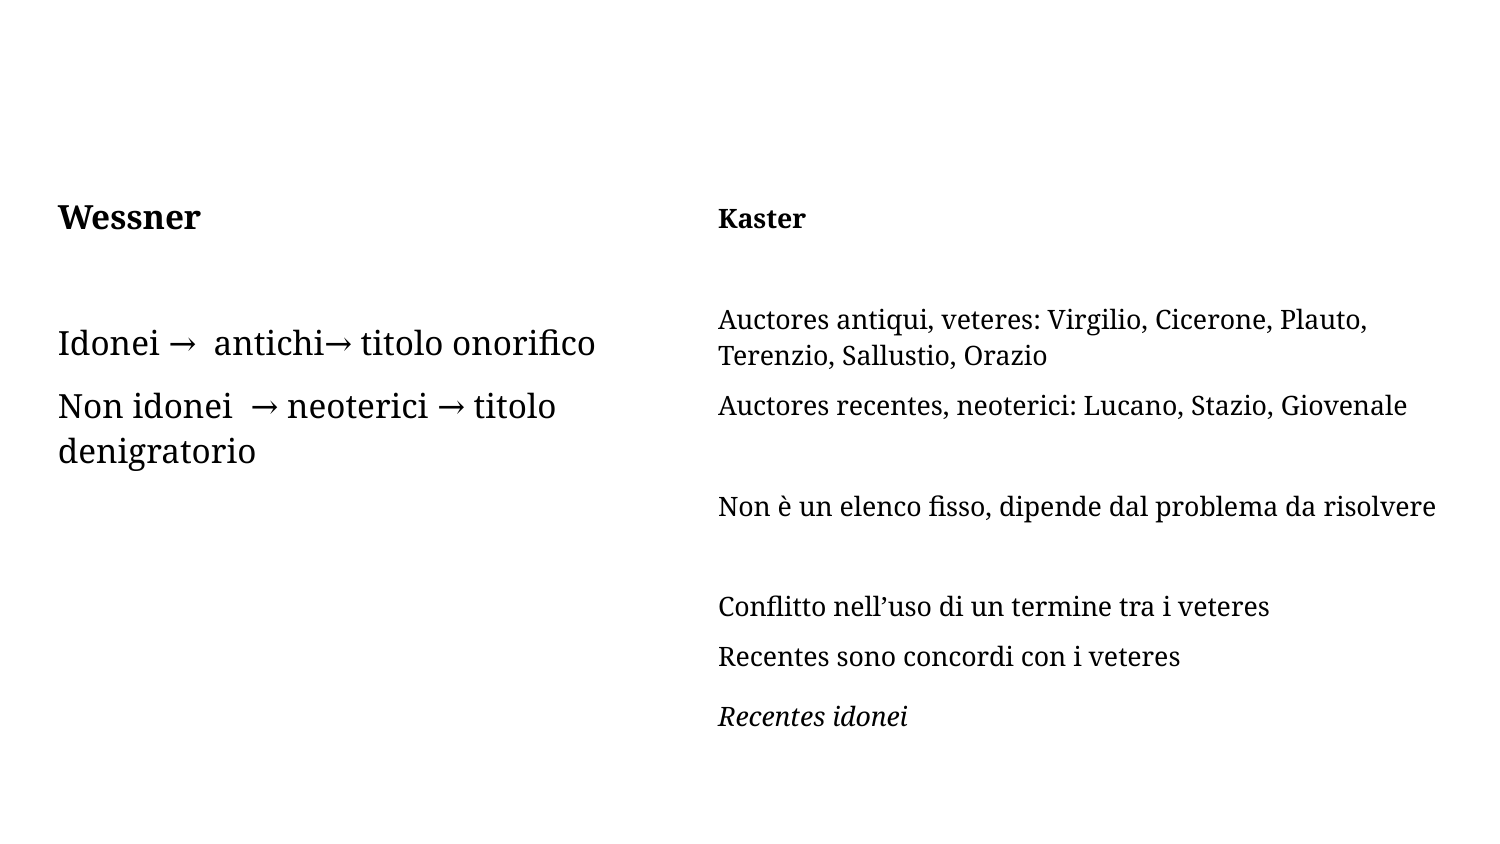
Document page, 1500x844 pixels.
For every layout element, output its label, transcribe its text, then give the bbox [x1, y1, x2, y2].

list Wessner Idonei → antichi→ titolo onorifico Non idonei → neoterici → titolo denigratorio [57, 193, 709, 745]
list Kaster Auctores antiqui, veteres: Virgilio, Cicerone, Plauto, Terenzio, Sallustio, Orazio Auctores recentes, neoterici: Lucano, Stazio, Giovenale Non è un elenco fisso, dipende dal problema da risolvere Conflitto nell’uso di un termine tra i veteres Recentes sono concordi con i veteres Recentes idonei [661, 200, 1441, 751]
